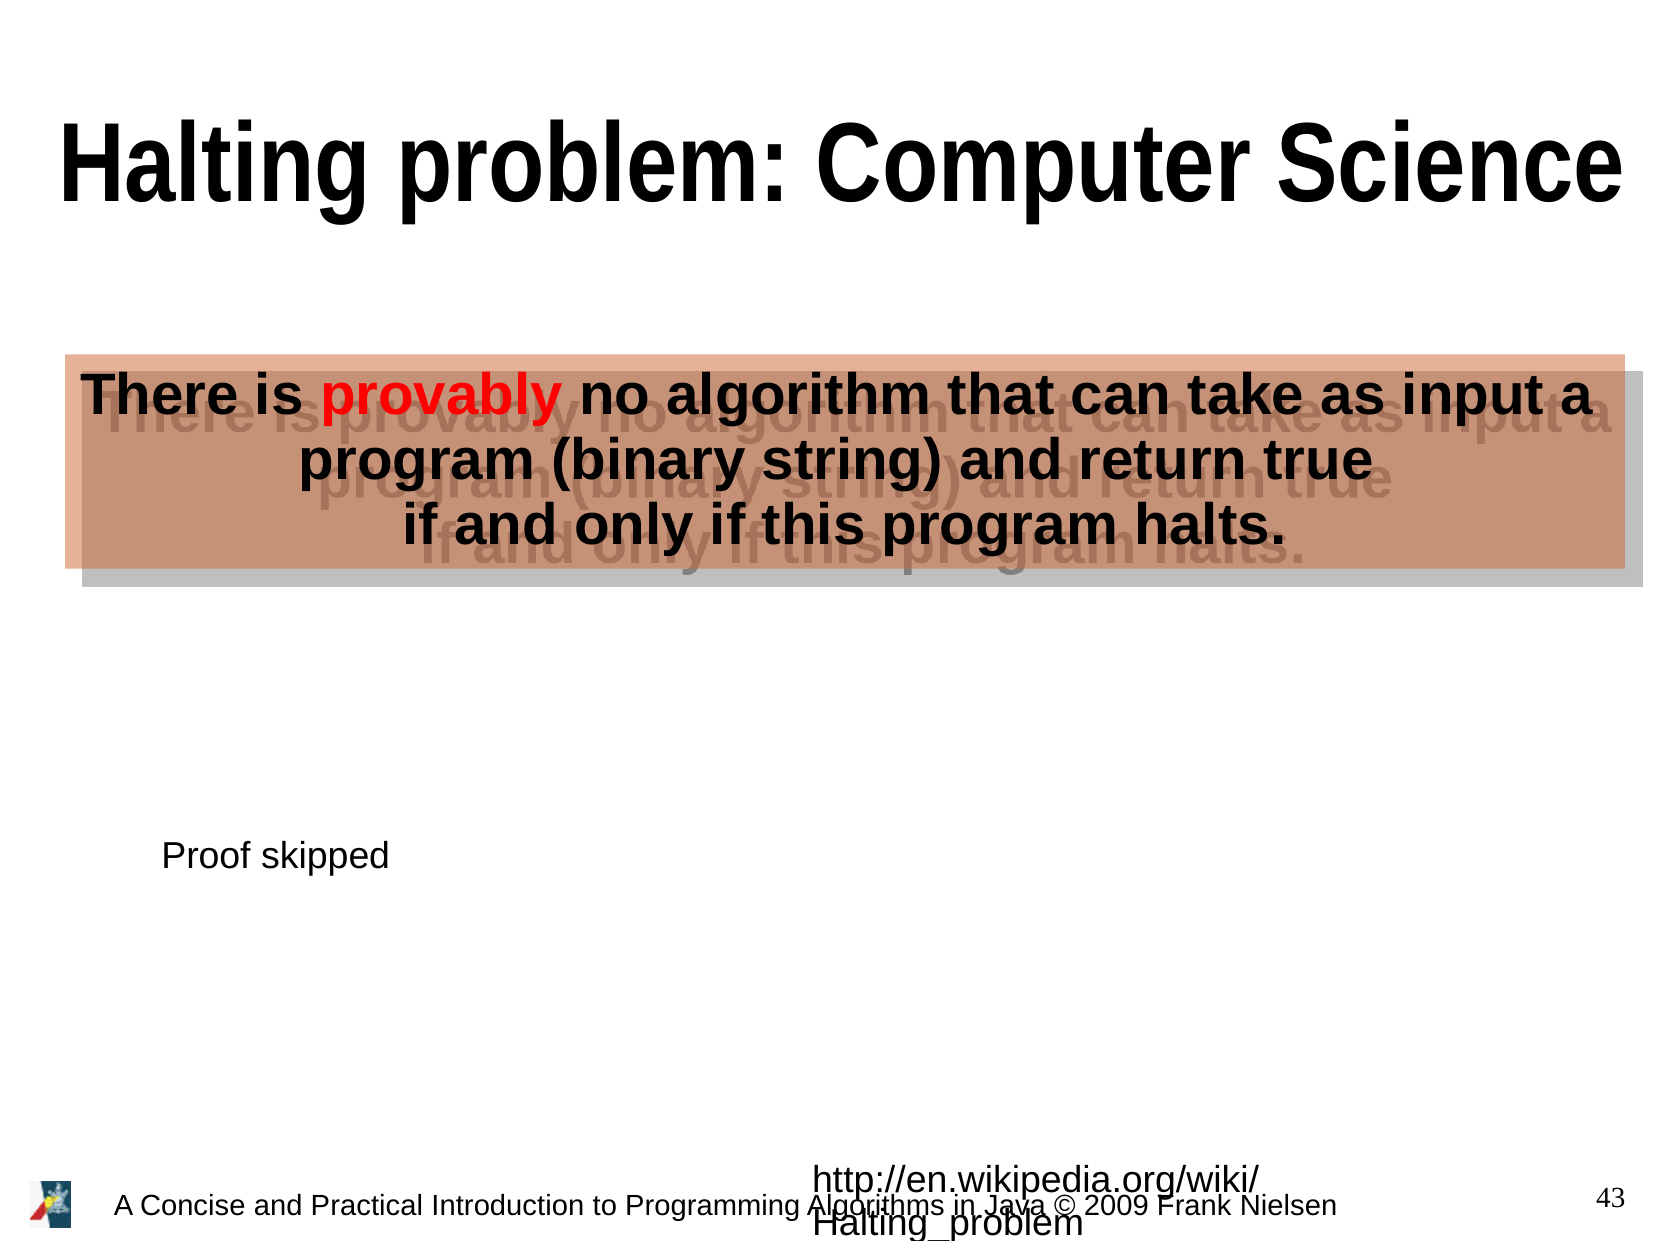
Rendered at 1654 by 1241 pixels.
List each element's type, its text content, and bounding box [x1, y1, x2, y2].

text_box Proof skipped [146, 826, 405, 884]
picture [29, 1181, 71, 1228]
text_box Halting problem: Computer Science [17, 88, 1641, 233]
text_box There is provably no algorithm that can take as input a program (binary string) and return true if and only if this program halts. [65, 354, 1625, 569]
text_box http://en.wikipedia.org/wiki/Halting_problem [797, 1151, 1545, 1209]
